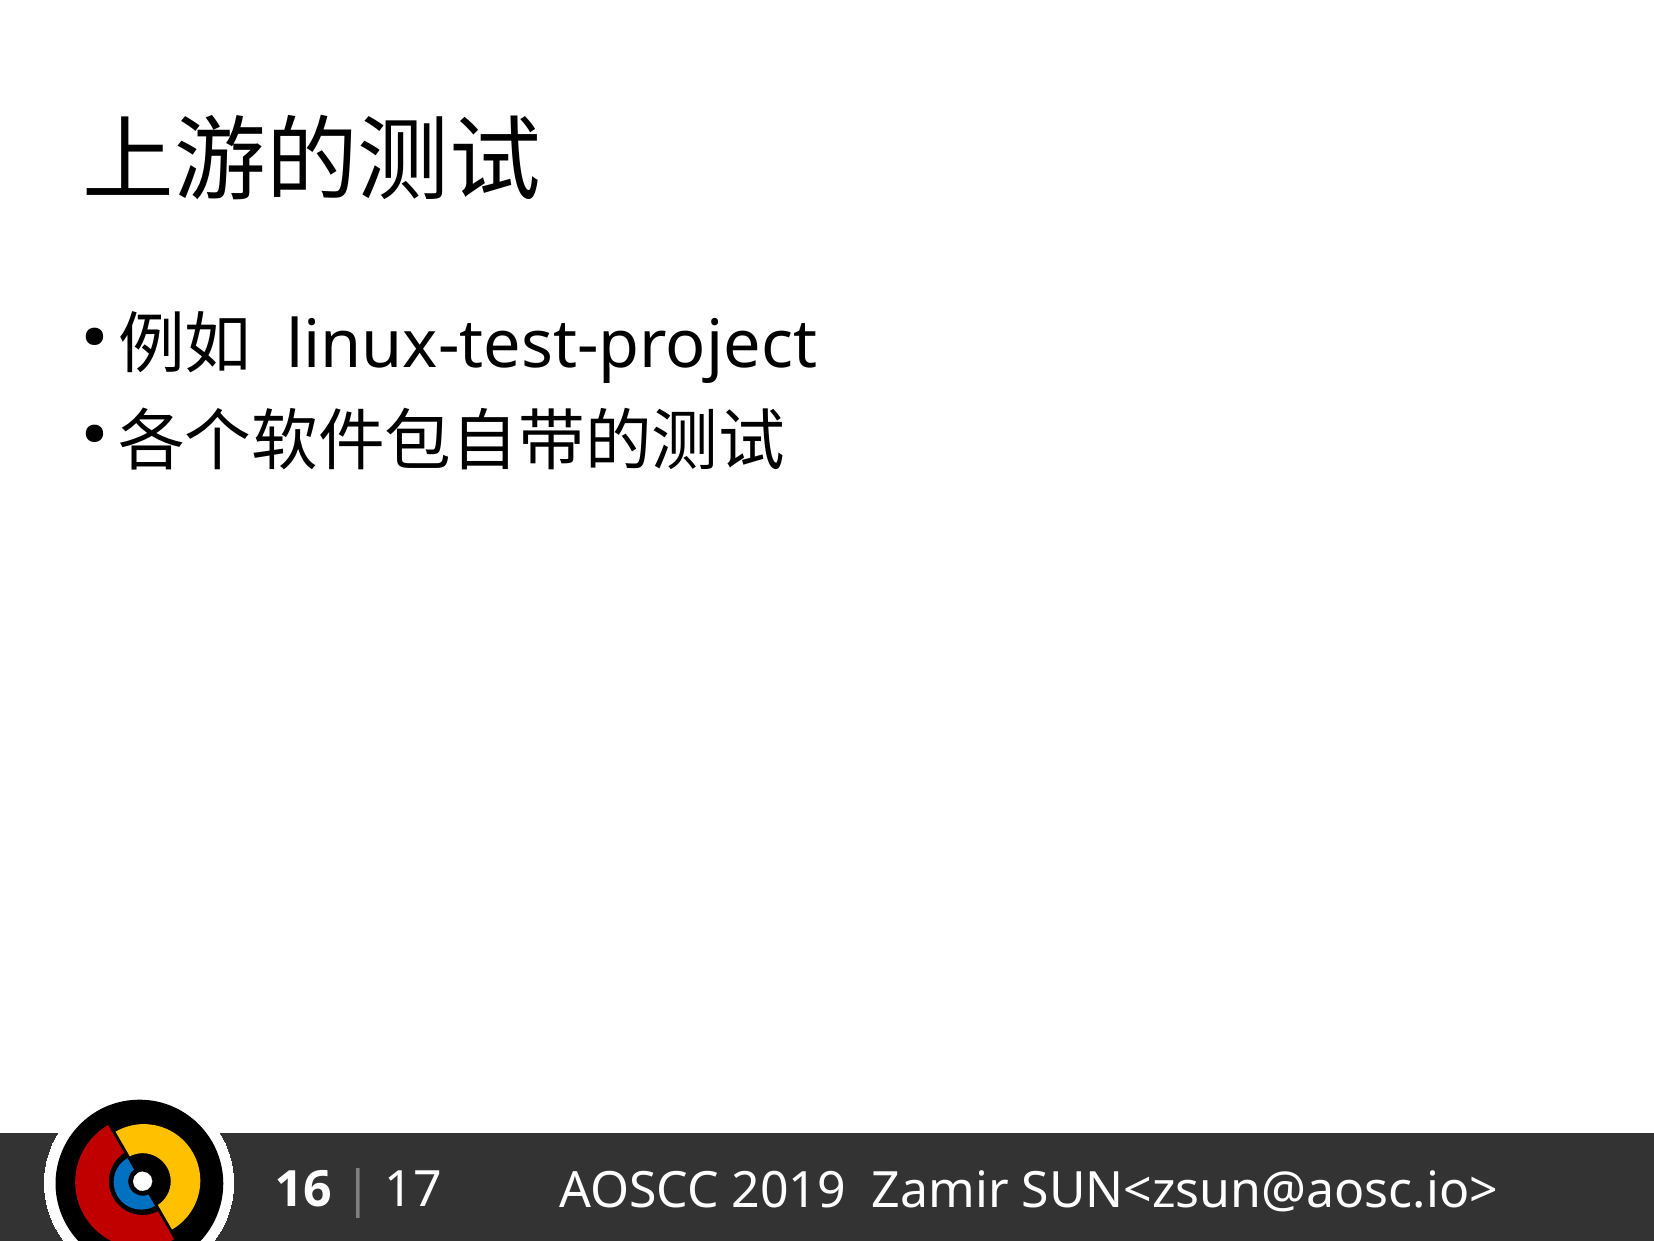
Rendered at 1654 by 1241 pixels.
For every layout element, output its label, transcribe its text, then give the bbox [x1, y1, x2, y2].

title 上游的测试 [82, 49, 1571, 257]
subtitle 例如 linux-test-project 各个软件包自带的测试 [82, 290, 1571, 1010]
